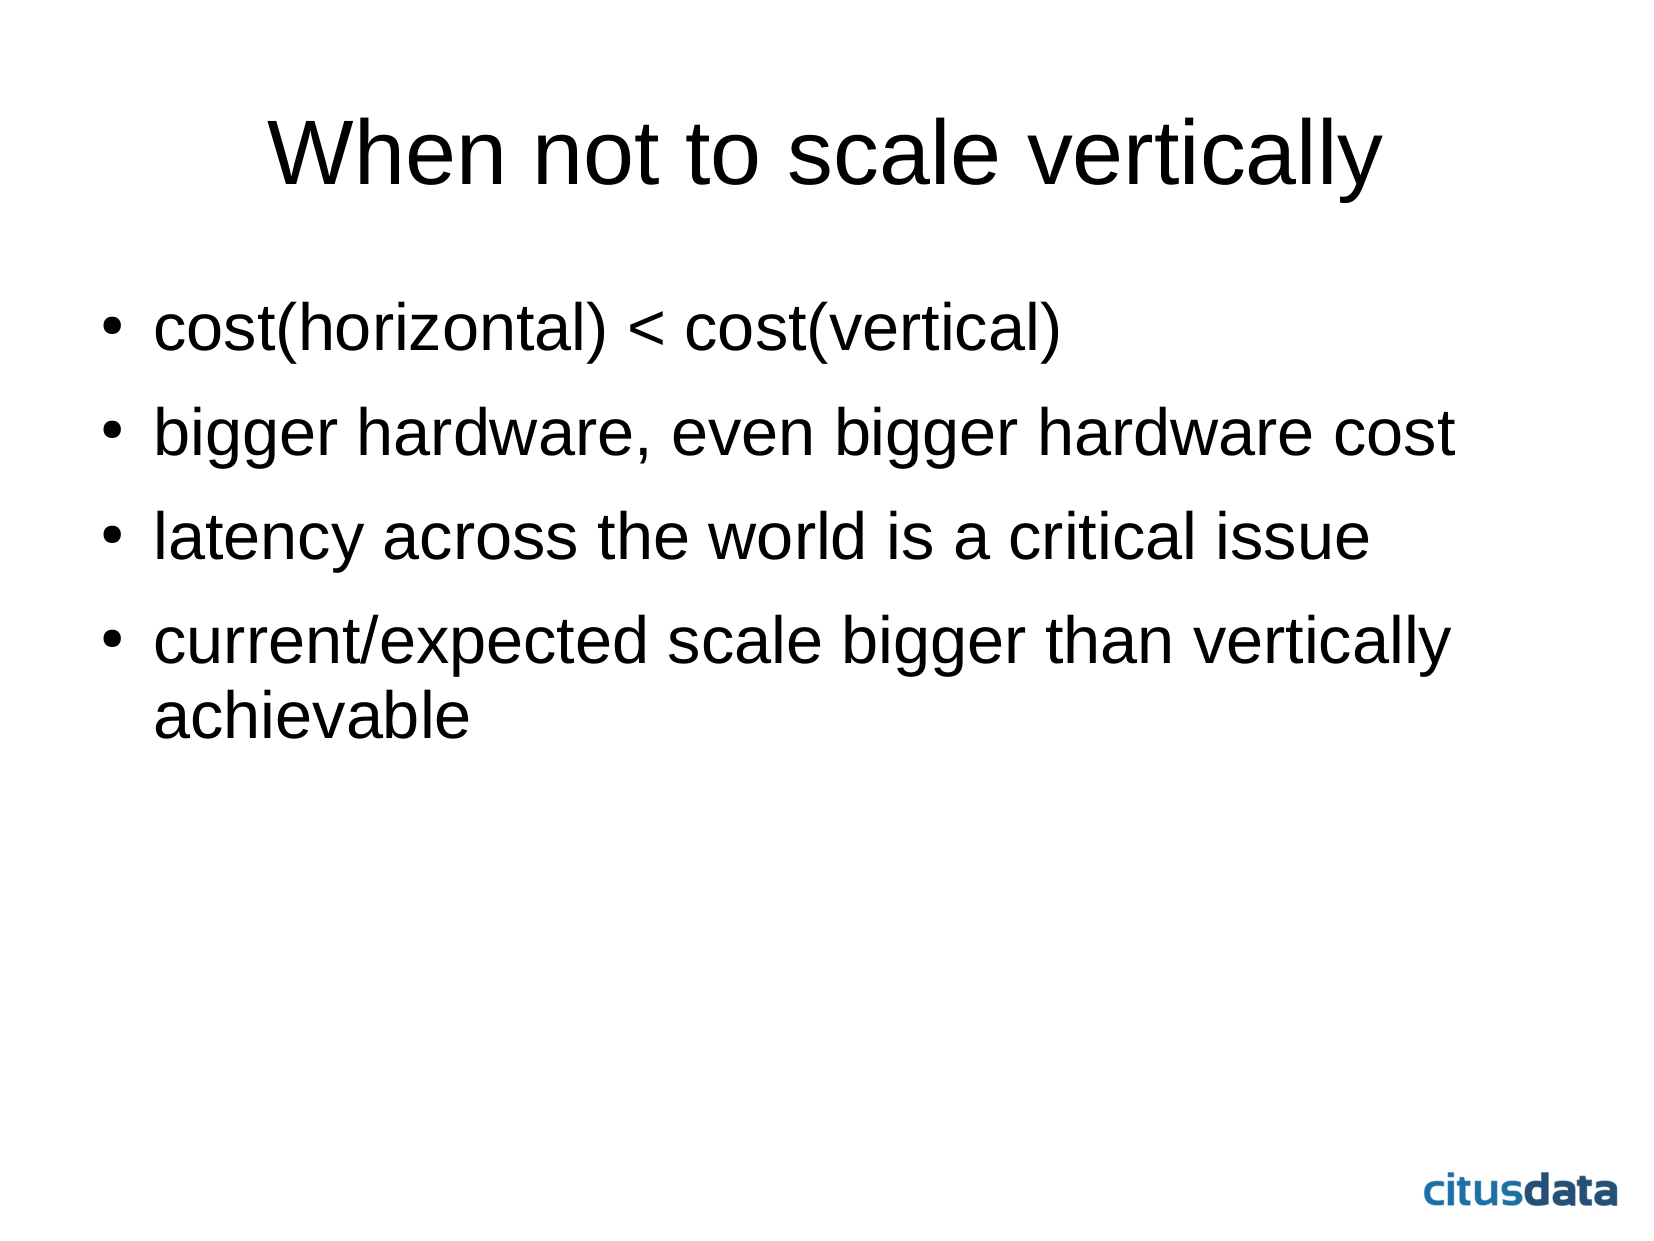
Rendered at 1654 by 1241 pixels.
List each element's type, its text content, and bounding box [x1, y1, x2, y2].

title When not to scale vertically [82, 49, 1571, 257]
picture [1420, 1167, 1622, 1209]
list cost(horizontal) < cost(vertical) bigger hardware, even bigger hardware cost latency across the world is a critical issue current/expected scale bigger than vertically achievable [82, 290, 1571, 1096]
